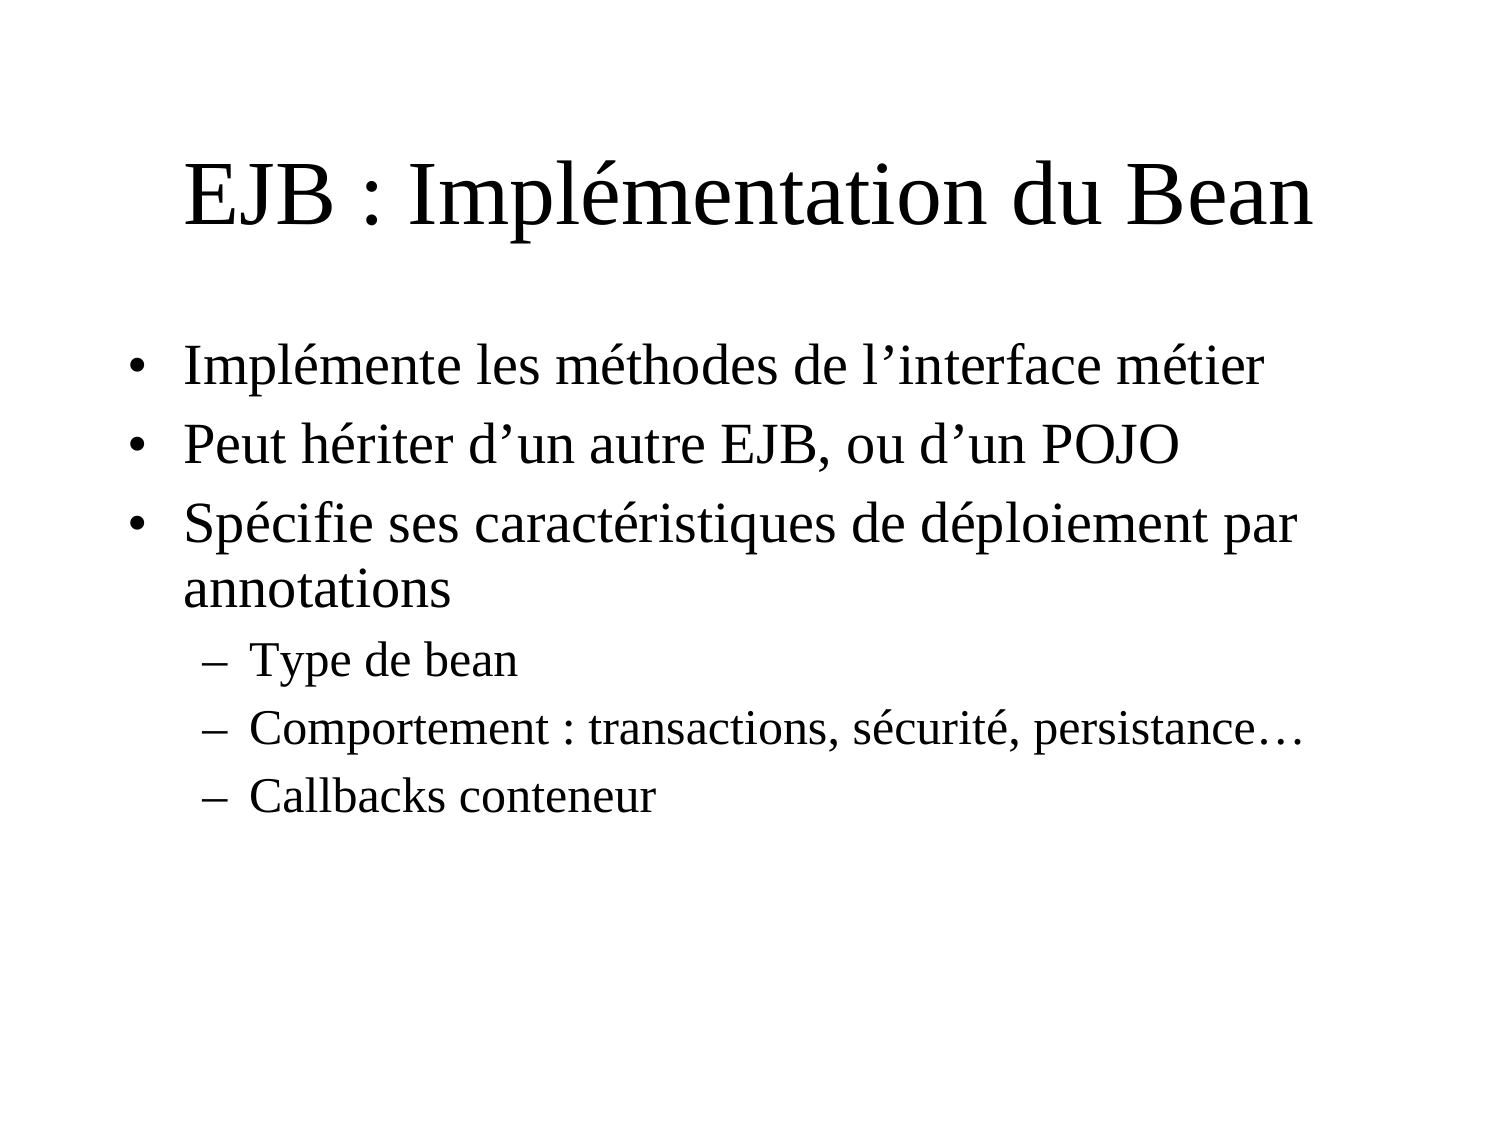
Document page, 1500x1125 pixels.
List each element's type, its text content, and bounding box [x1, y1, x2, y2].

title EJB : Implémentation du Bean [112, 99, 1388, 288]
list Implémente les méthodes de l’interface métier Peut hériter d’un autre EJB, ou d’un POJO Spécifie ses caractéristiques de déploiement par annotations Type de bean Comportement : transactions, sécurité, persistance… Callbacks conteneur [112, 324, 1388, 1001]
